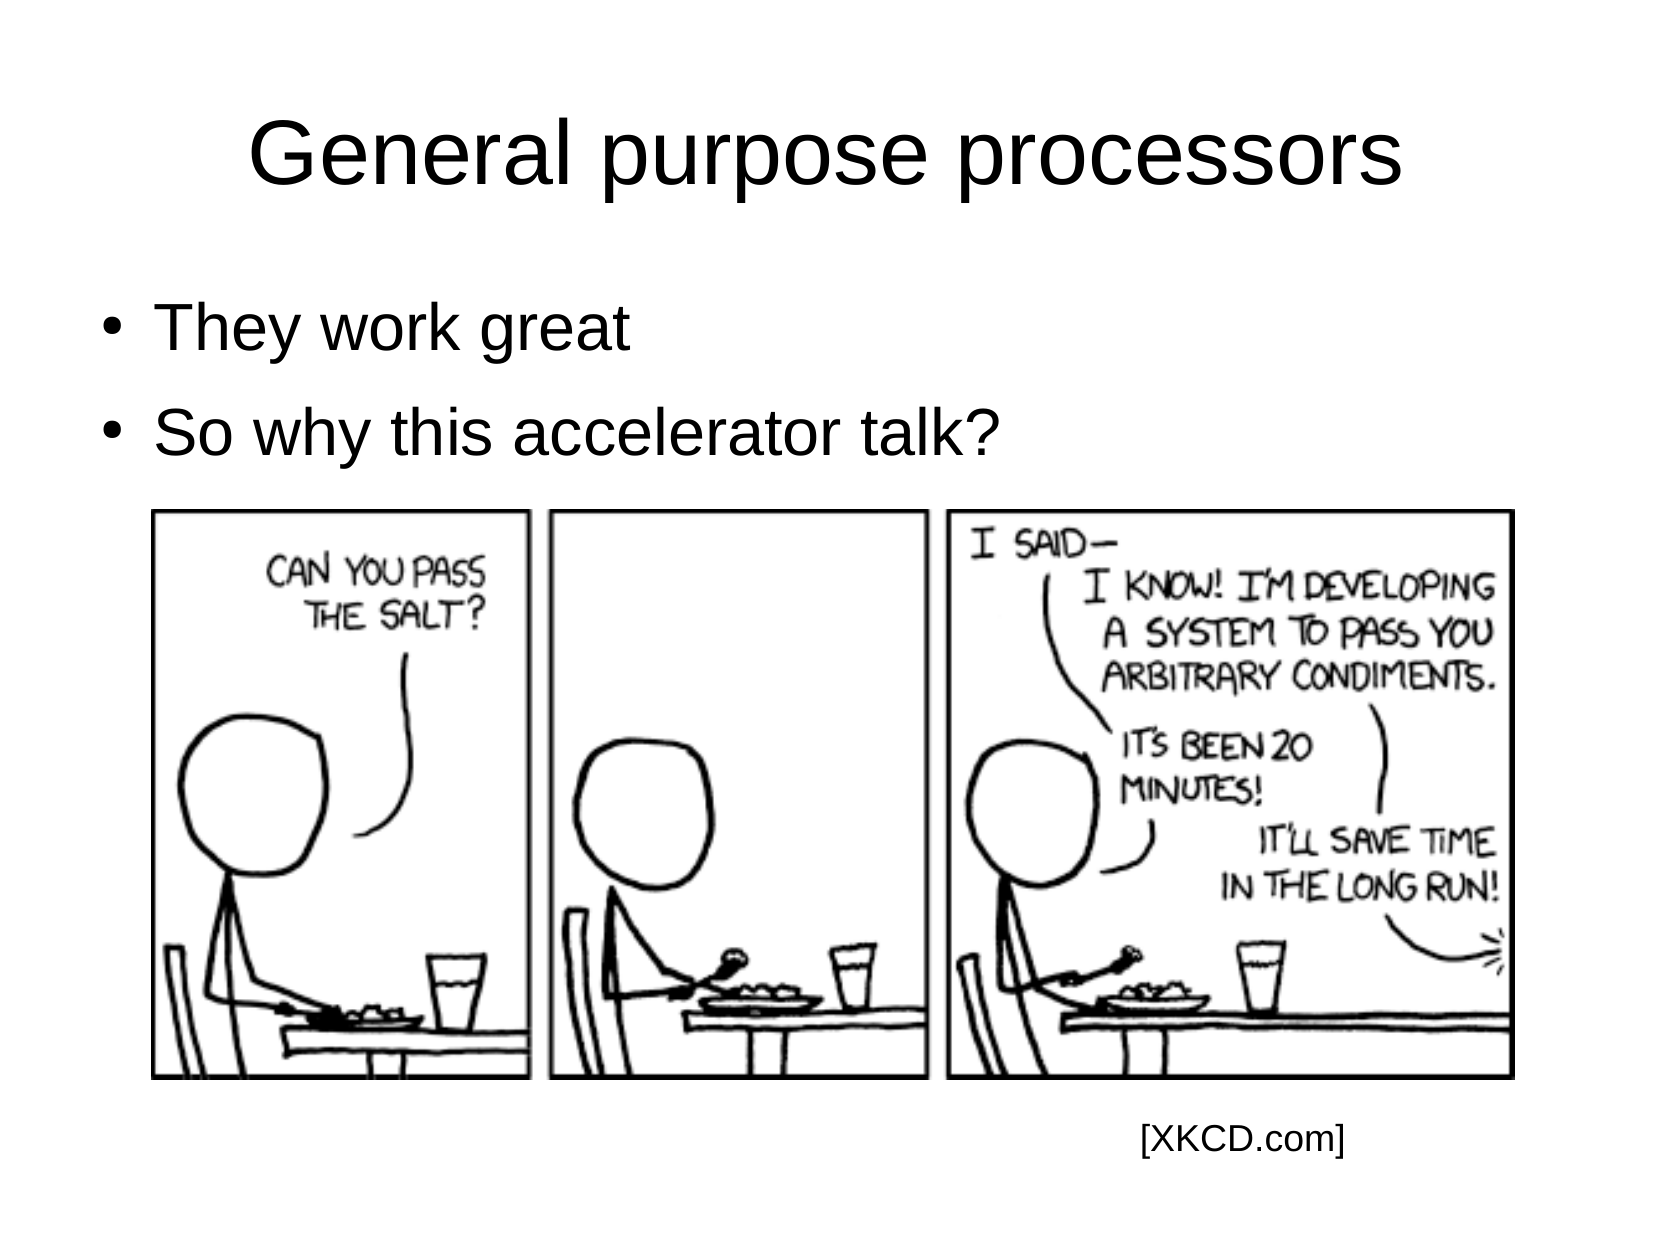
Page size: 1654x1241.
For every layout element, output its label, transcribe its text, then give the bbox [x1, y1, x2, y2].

picture [151, 509, 1516, 1081]
list They work great So why this accelerator talk? [82, 290, 1538, 1010]
text_box [XKCD.com] [1125, 1110, 1576, 1167]
title General purpose processors [82, 49, 1571, 257]
